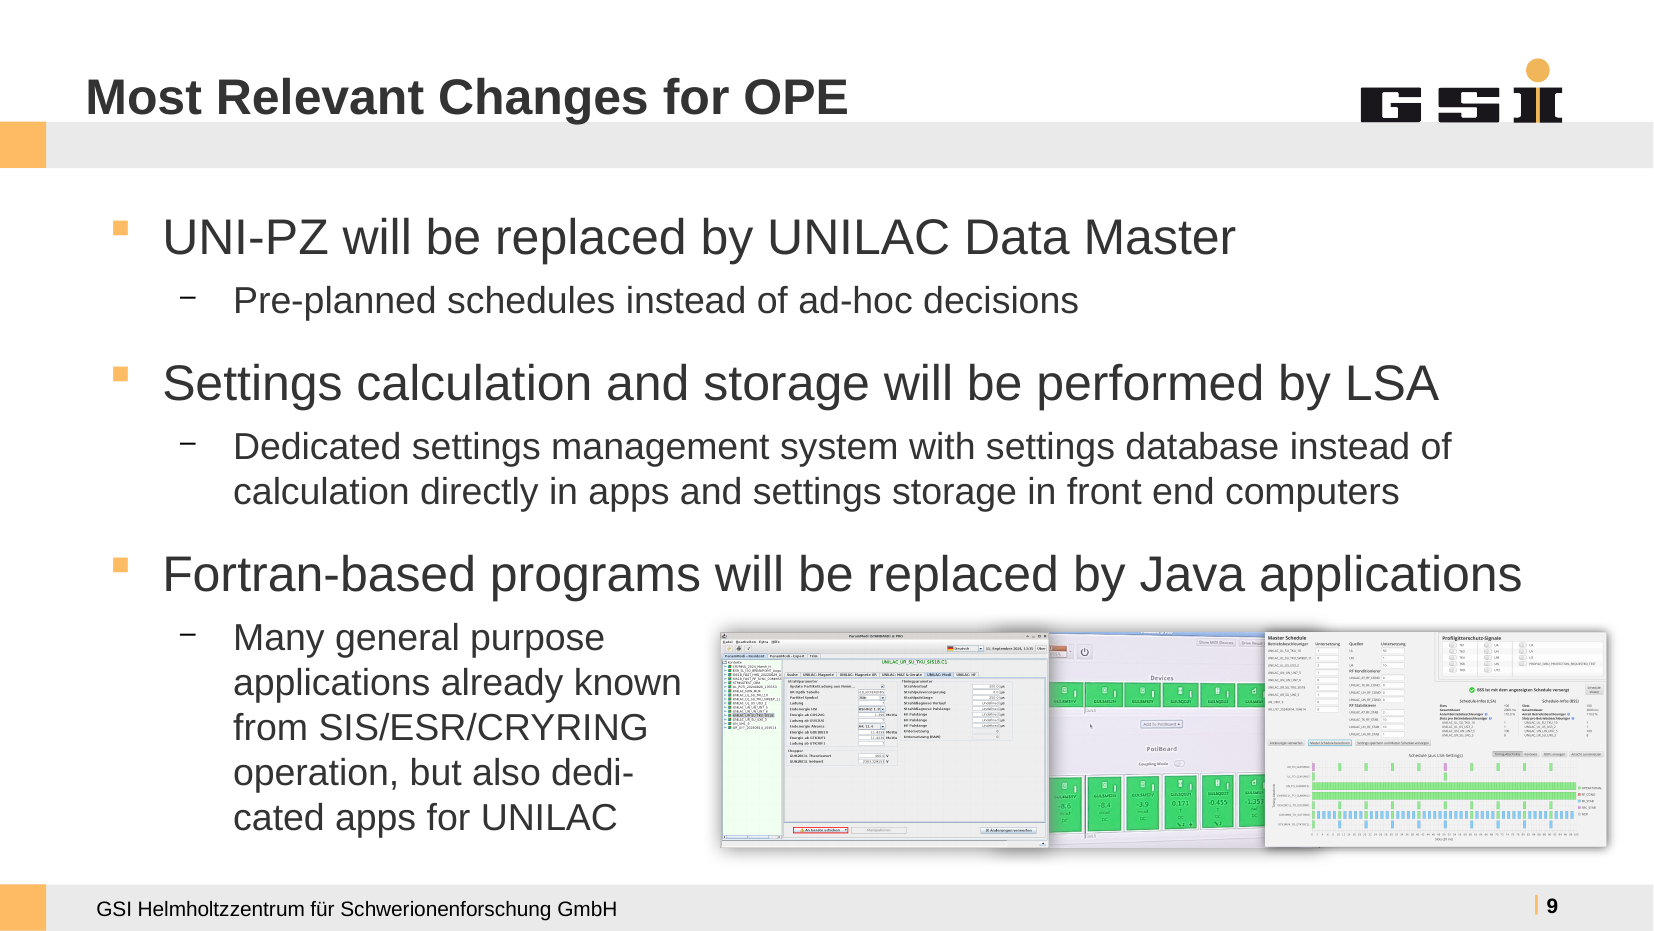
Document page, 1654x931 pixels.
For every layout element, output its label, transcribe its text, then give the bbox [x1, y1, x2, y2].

list UNI-PZ will be replaced by UNILAC Data Master Pre-planned schedules instead of ad-hoc decisions Settings calculation and storage will be performed by LSA Dedicated settings management system with settings database instead of calculation directly in apps and settings storage in front end computers Fortran-based programs will be replaced by Java applications Many general purpose applications already known from SIS/ESR/CRYRING operation, but also dedi- cated apps for UNILAC [76, 196, 1562, 862]
title Most Relevant Changes for OPE [70, 55, 1081, 132]
picture [1359, 56, 1564, 125]
picture [720, 632, 1049, 849]
picture [1249, 617, 1622, 862]
